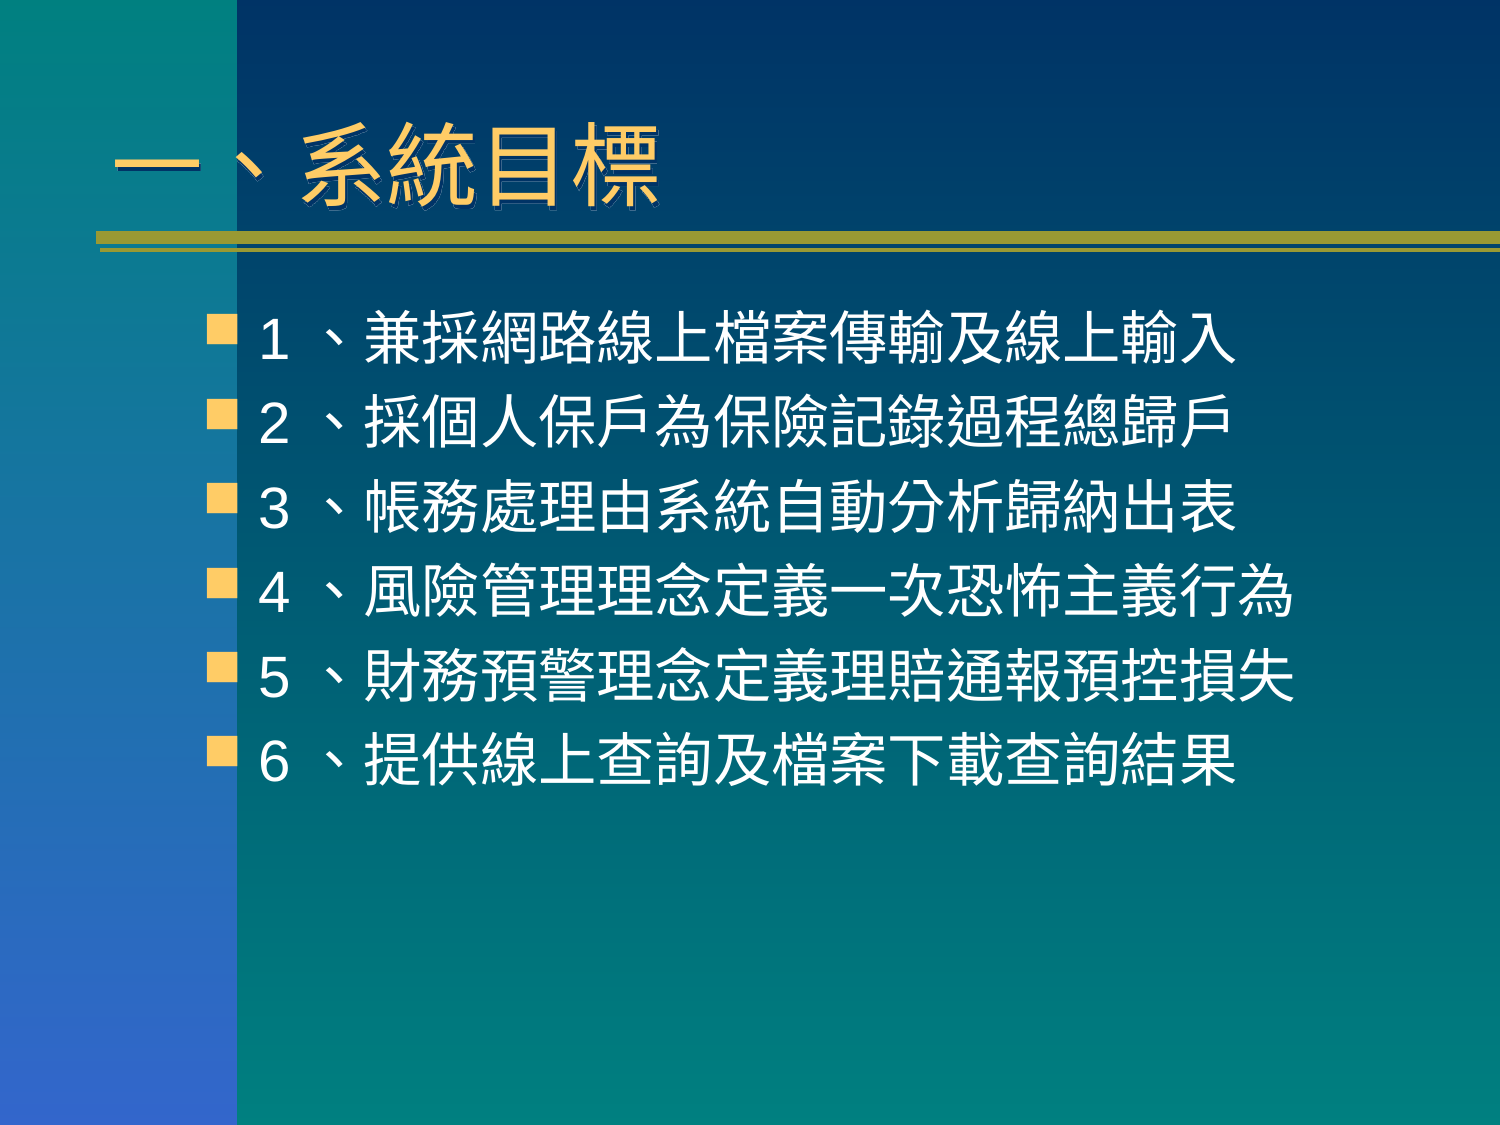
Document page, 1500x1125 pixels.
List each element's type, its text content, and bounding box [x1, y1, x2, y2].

title 一、系統目標 [96, 43, 1463, 225]
list 1、兼採網路線上檔案傳輸及線上輸入 2、採個人保戶為保險記錄過程總歸戶 3、帳務處理由系統自動分析歸納出表 4、風險管理理念定義一次恐怖主義行為 5、財務預警理念定義理賠通報預控損失 6、提供線上查詢及檔案下載查詢結果 [187, 293, 1463, 1013]
